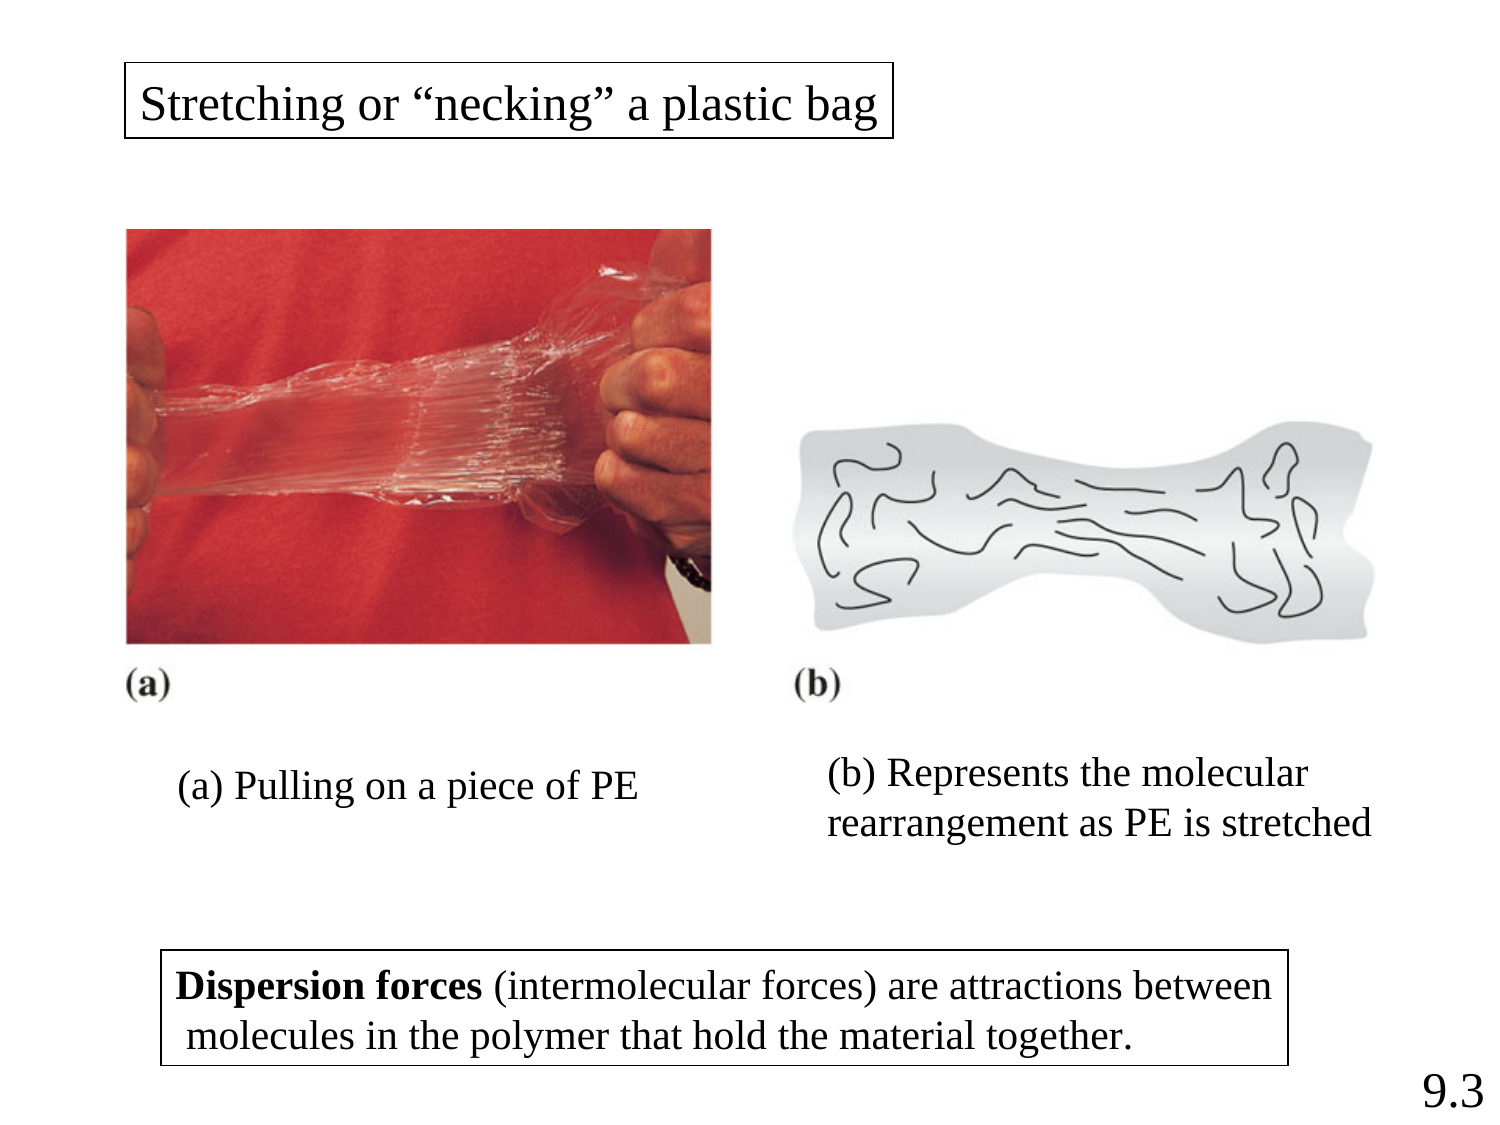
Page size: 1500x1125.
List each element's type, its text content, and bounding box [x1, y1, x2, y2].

text_box Dispersion forces (intermolecular forces) are attractions between molecules in the polymer that hold the material together. [160, 949, 1289, 1066]
text_box 9.3 [1407, 1049, 1500, 1125]
text_box Stretching or “necking” a plastic bag [124, 62, 894, 138]
text_box (a) Pulling on a piece of PE [162, 750, 663, 816]
text_box (b) Represents the molecular rearrangement as PE is stretched [812, 737, 1413, 853]
chart [125, 229, 1376, 704]
